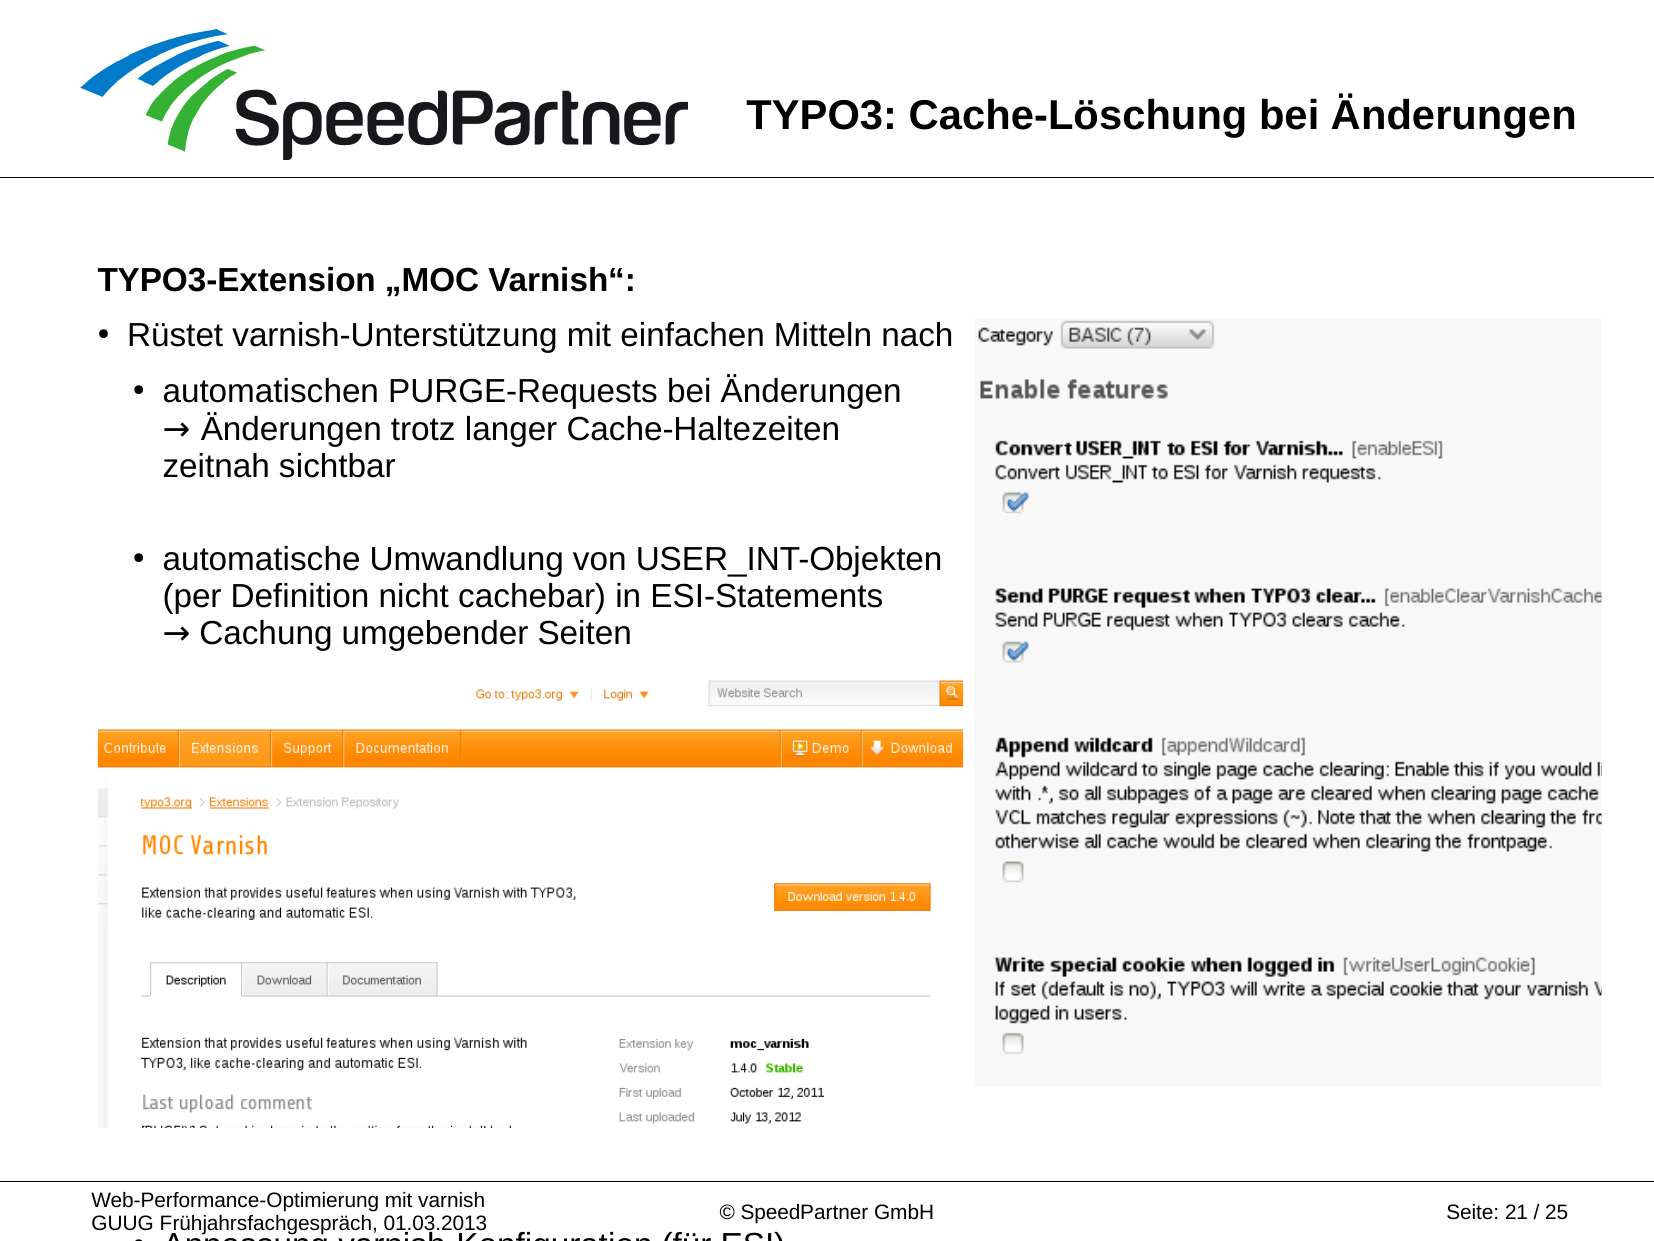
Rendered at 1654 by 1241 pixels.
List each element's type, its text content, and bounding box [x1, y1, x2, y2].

picture [80, 29, 688, 160]
picture [974, 318, 1602, 1087]
title TYPO3: Cache-Löschung bei Änderungen [590, 70, 1577, 160]
text_box TYPO3-Extension „MOC Varnish“: Rüstet varnish-Unterstützung mit einfachen Mitteln nach automatischen PURGE-Requests bei Änderungen → Änderungen trotz langer Cache-Haltezeiten zeitnah sichtbar automatische Umwandlung von USER_INT-Objekten (per Definition nicht cachebar) in ESI-Statements → Cachung umgebender Seiten Anpassung varnish-Konfiguration (für ESI) [82, 254, 1565, 1241]
